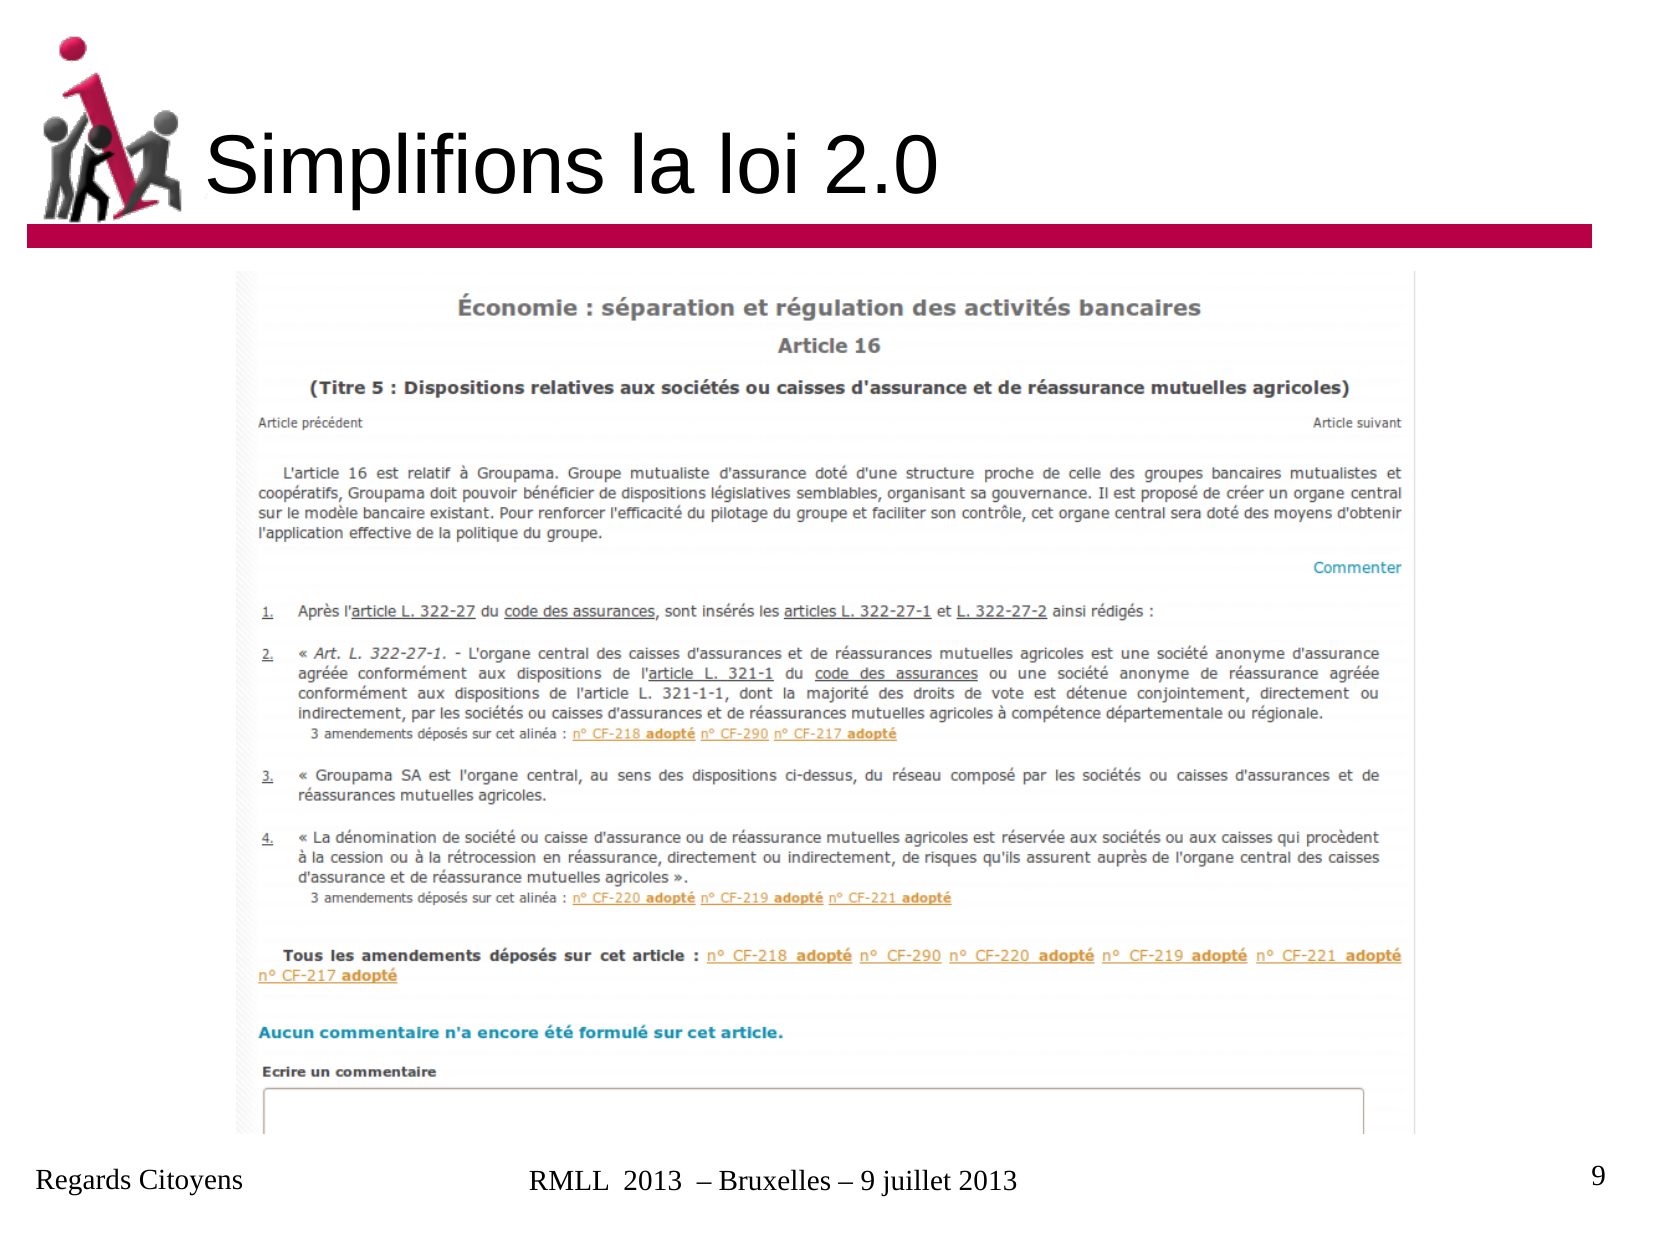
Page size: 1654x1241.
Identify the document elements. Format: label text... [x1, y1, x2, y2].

picture [27, 31, 208, 224]
picture [236, 271, 1424, 1134]
title Simplifions la loi 2.0 [204, 68, 1593, 261]
